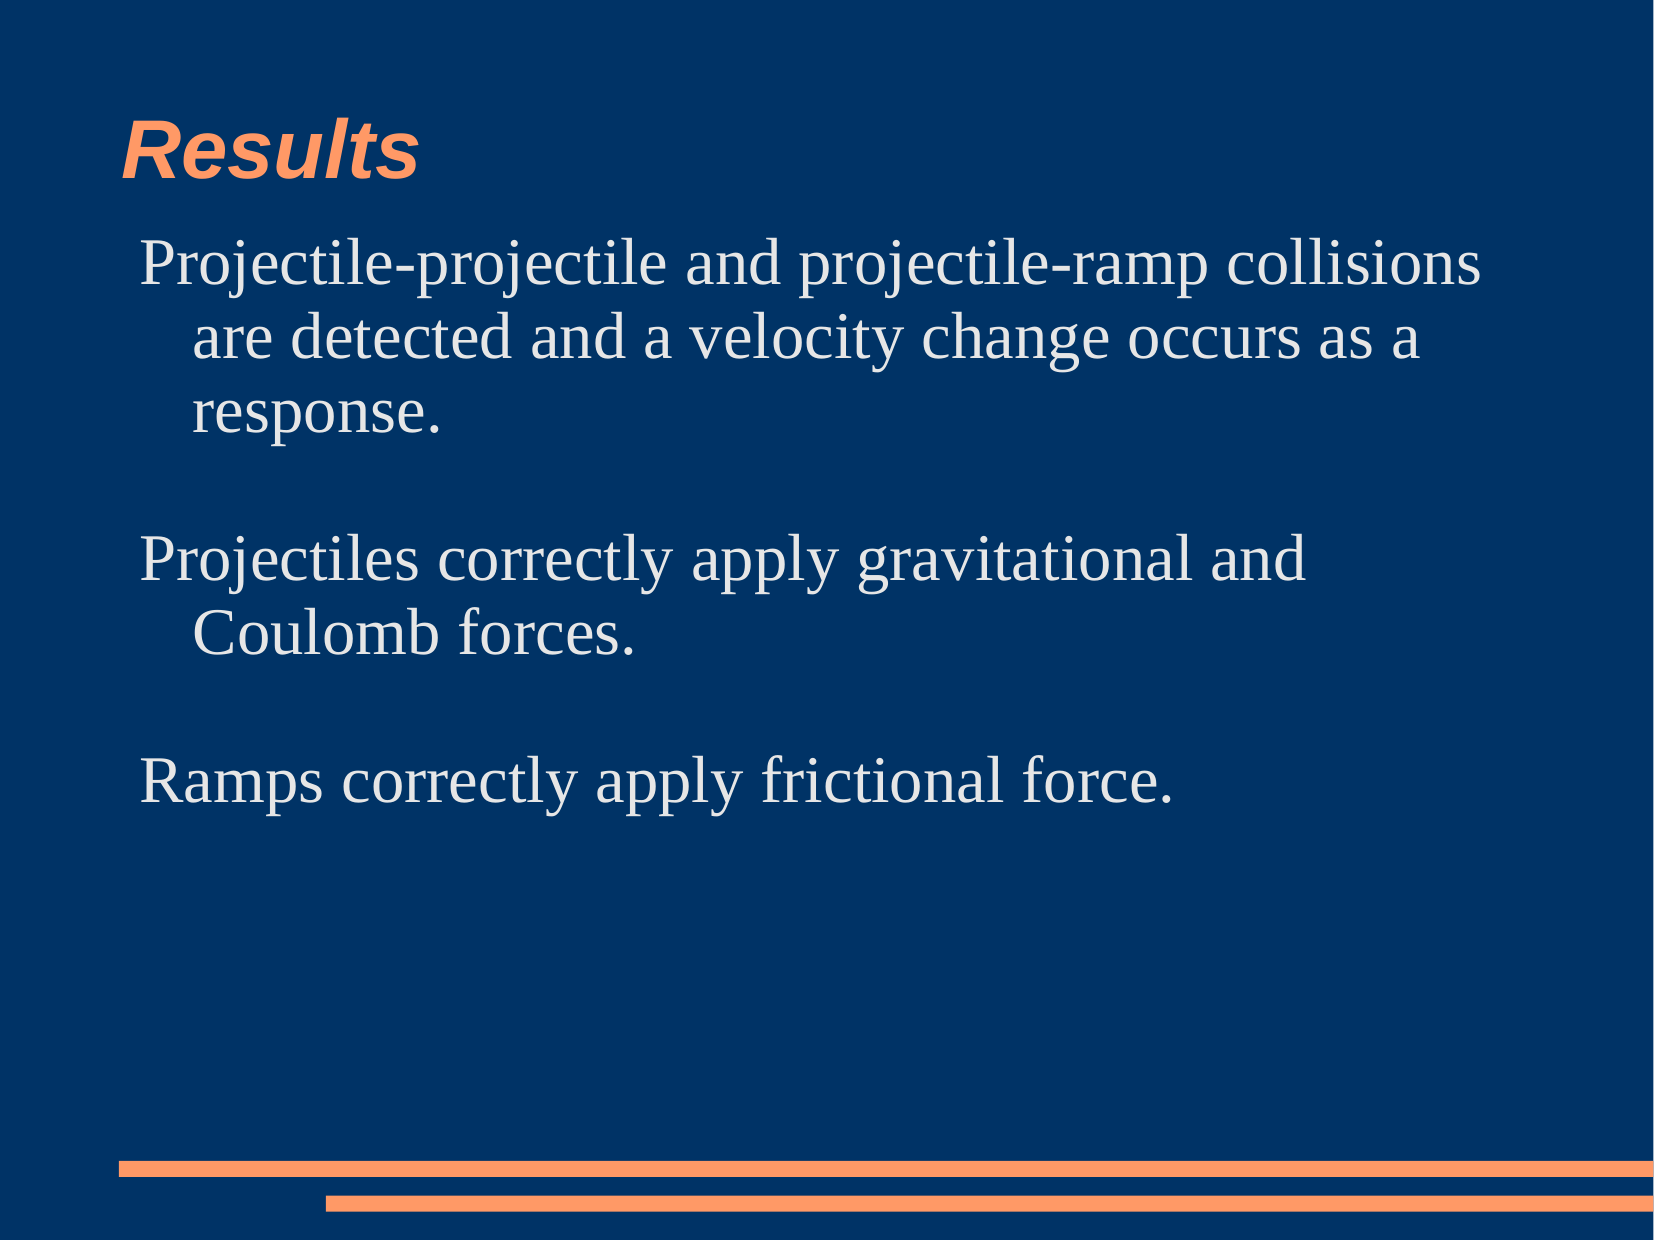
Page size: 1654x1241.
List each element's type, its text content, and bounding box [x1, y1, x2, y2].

title Results [121, 53, 1534, 225]
list Projectile-projectile and projectile-ramp collisions are detected and a velocity change occurs as a response. Projectiles correctly apply gravitational and Coulomb forces. Ramps correctly apply frictional force. [121, 225, 1561, 1178]
